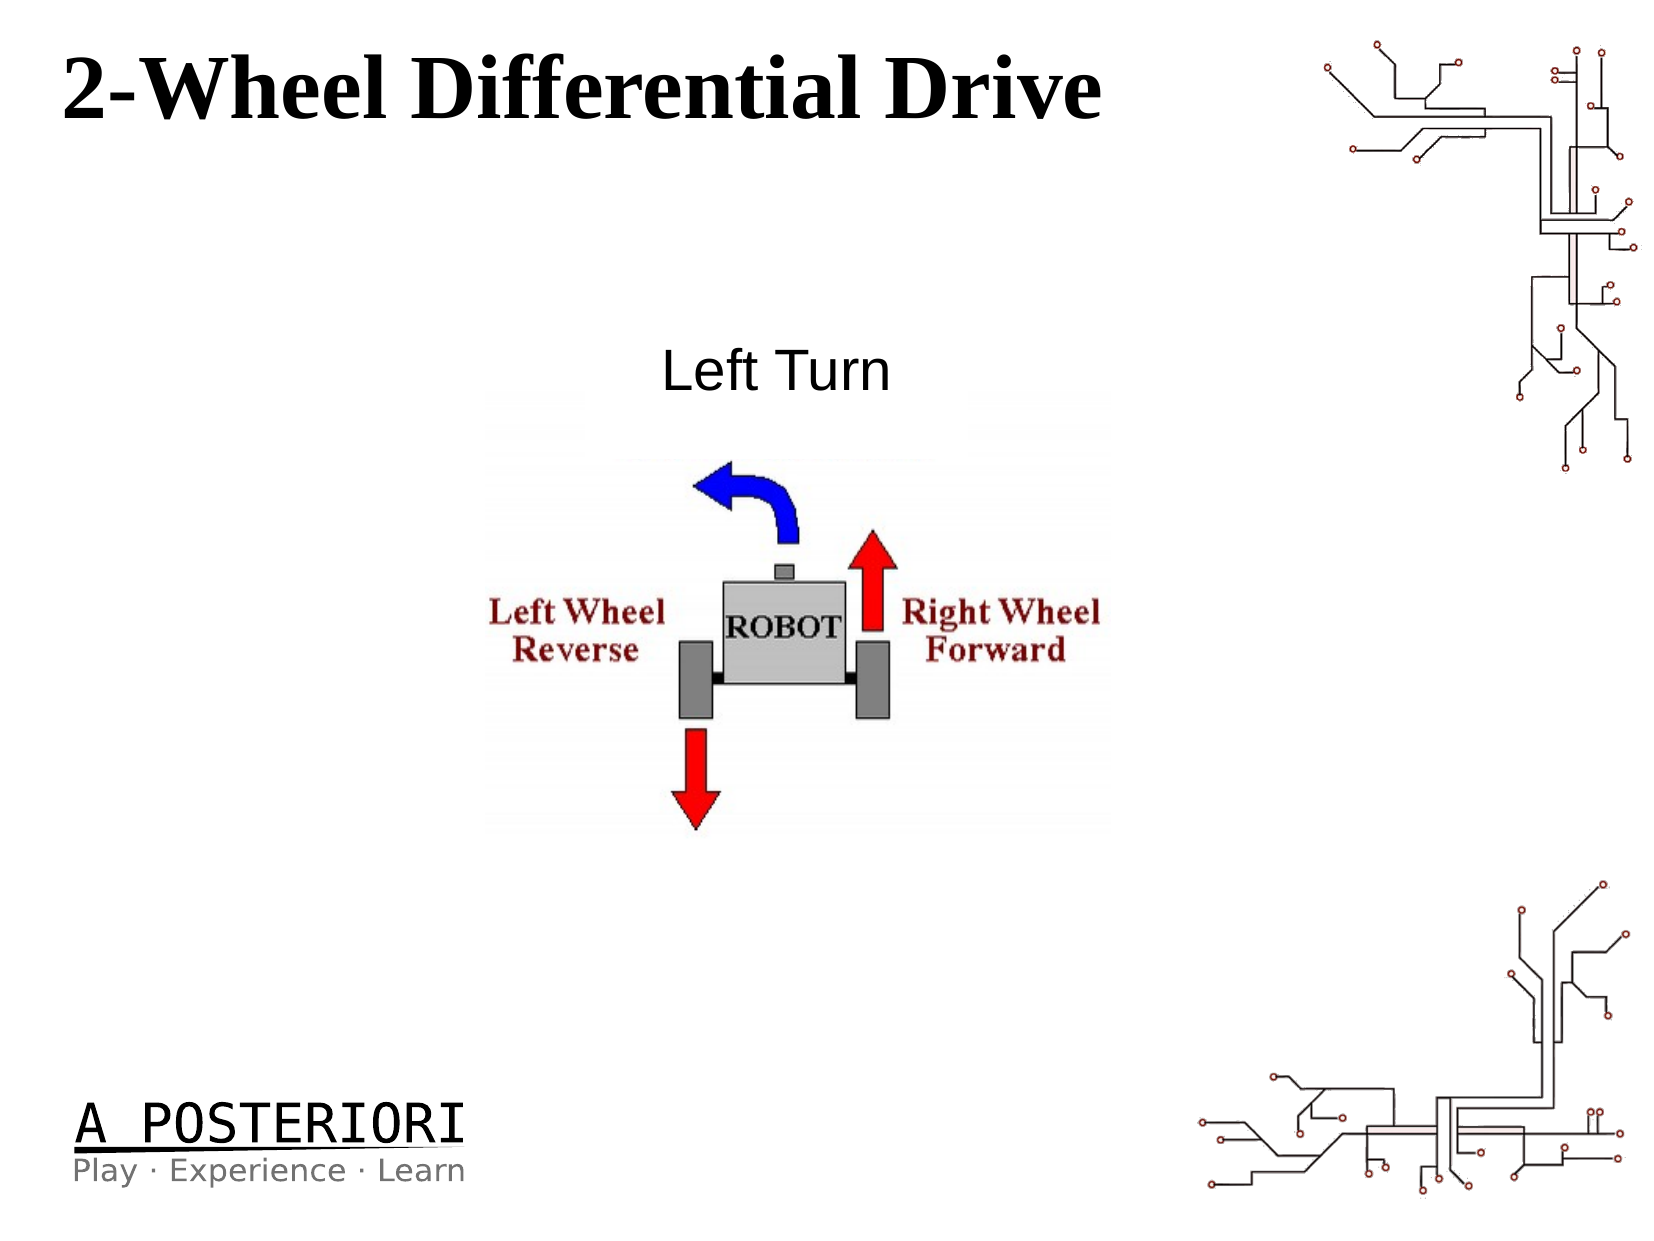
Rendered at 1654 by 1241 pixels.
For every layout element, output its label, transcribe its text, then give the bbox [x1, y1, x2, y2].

picture [1175, 862, 1636, 1201]
text_box Left Turn [585, 330, 969, 460]
title 2-Wheel Differential Drive [11, 10, 1156, 166]
picture [73, 1101, 466, 1189]
picture [485, 386, 1111, 841]
picture [1305, 35, 1643, 496]
